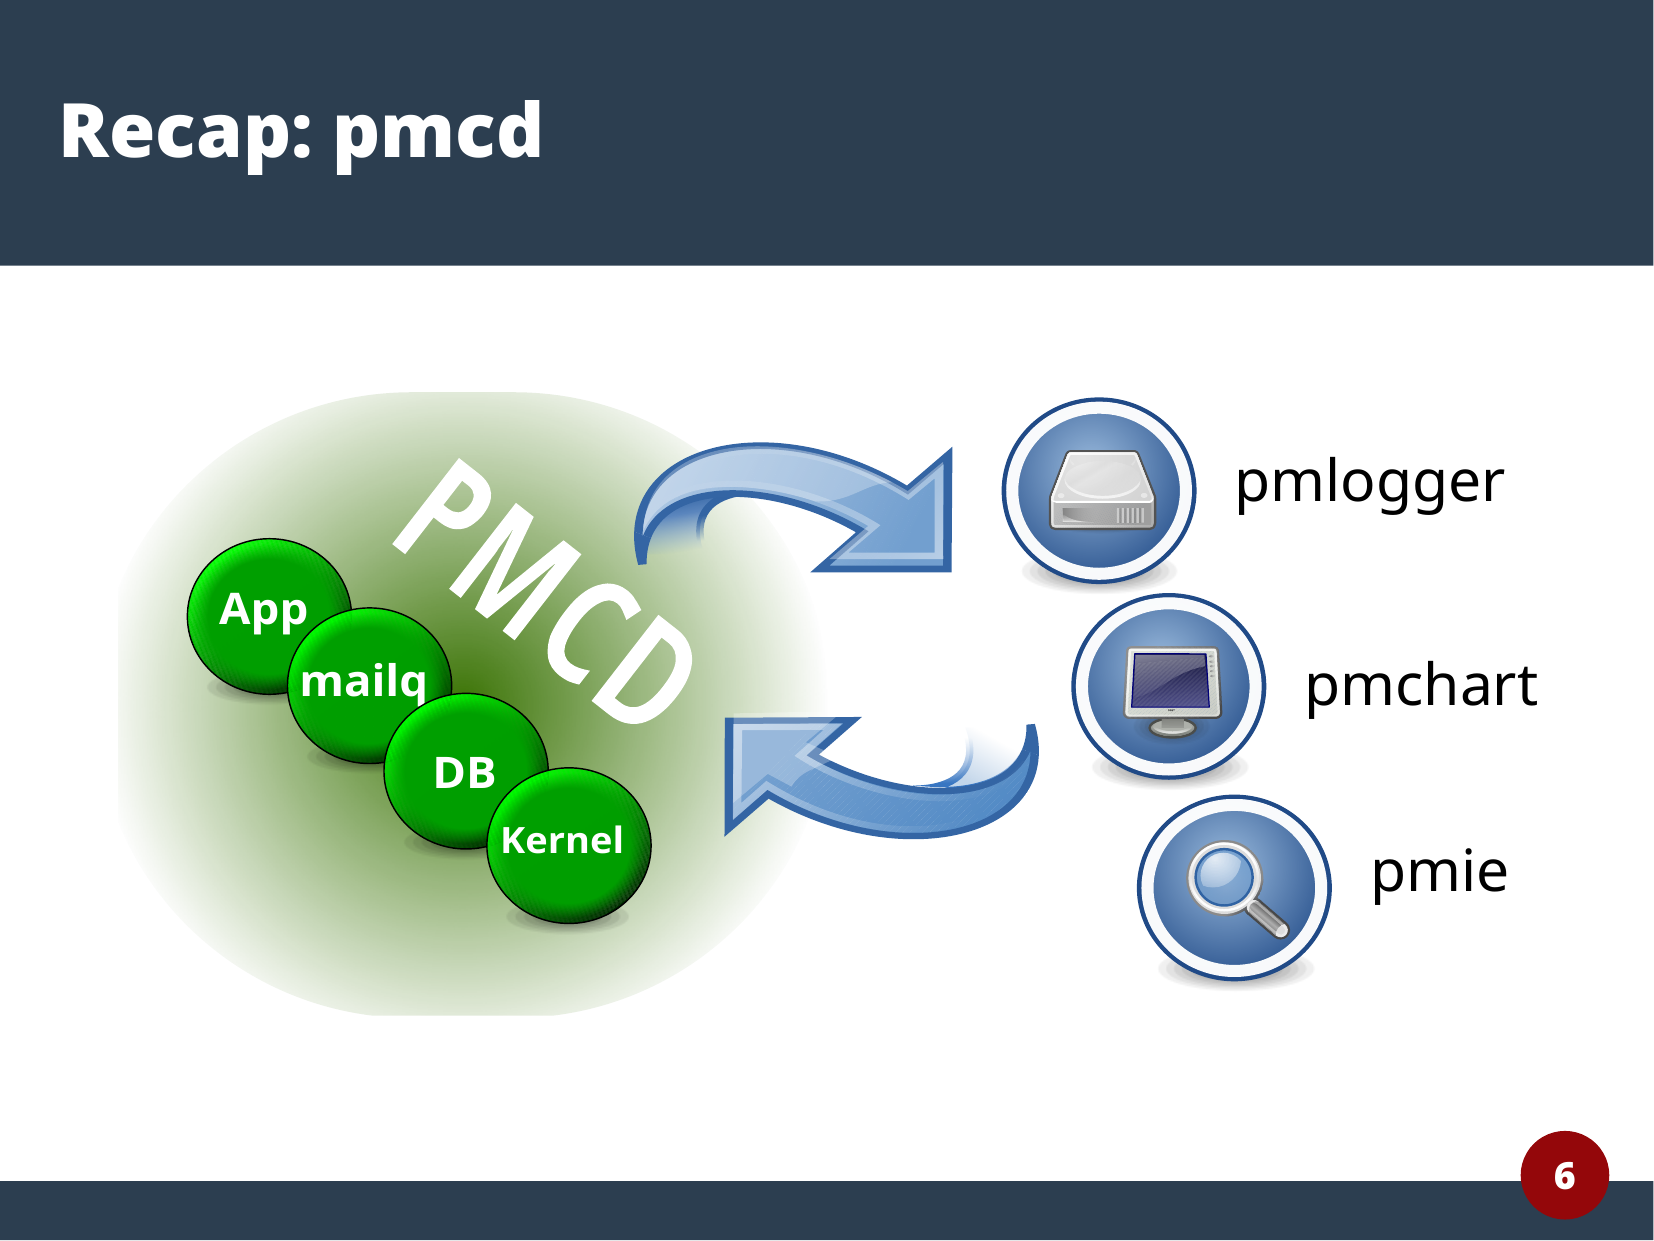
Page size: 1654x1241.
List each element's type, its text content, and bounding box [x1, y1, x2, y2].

title Recap: pmcd [59, 49, 1595, 207]
picture [118, 389, 1558, 1016]
